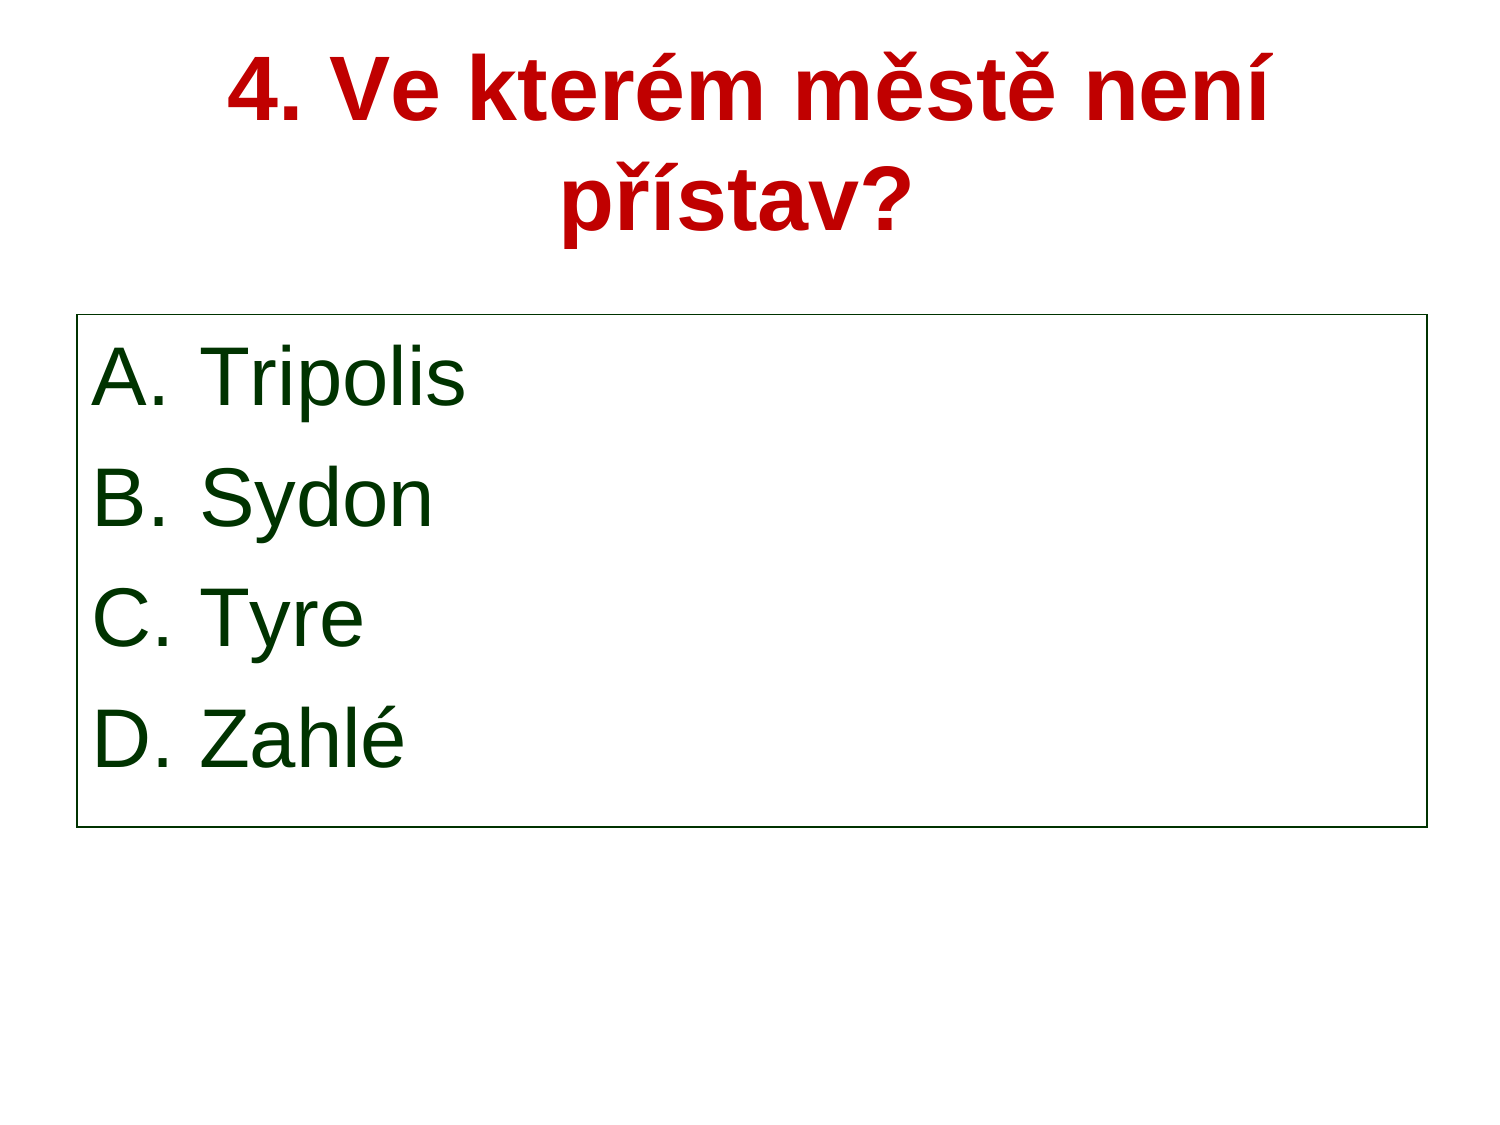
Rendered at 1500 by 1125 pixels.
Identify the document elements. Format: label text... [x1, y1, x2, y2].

list Tripolis Sydon Tyre Zahlé [76, 314, 1427, 828]
title 4. Ve kterém městě není přístav? [75, 21, 1426, 257]
